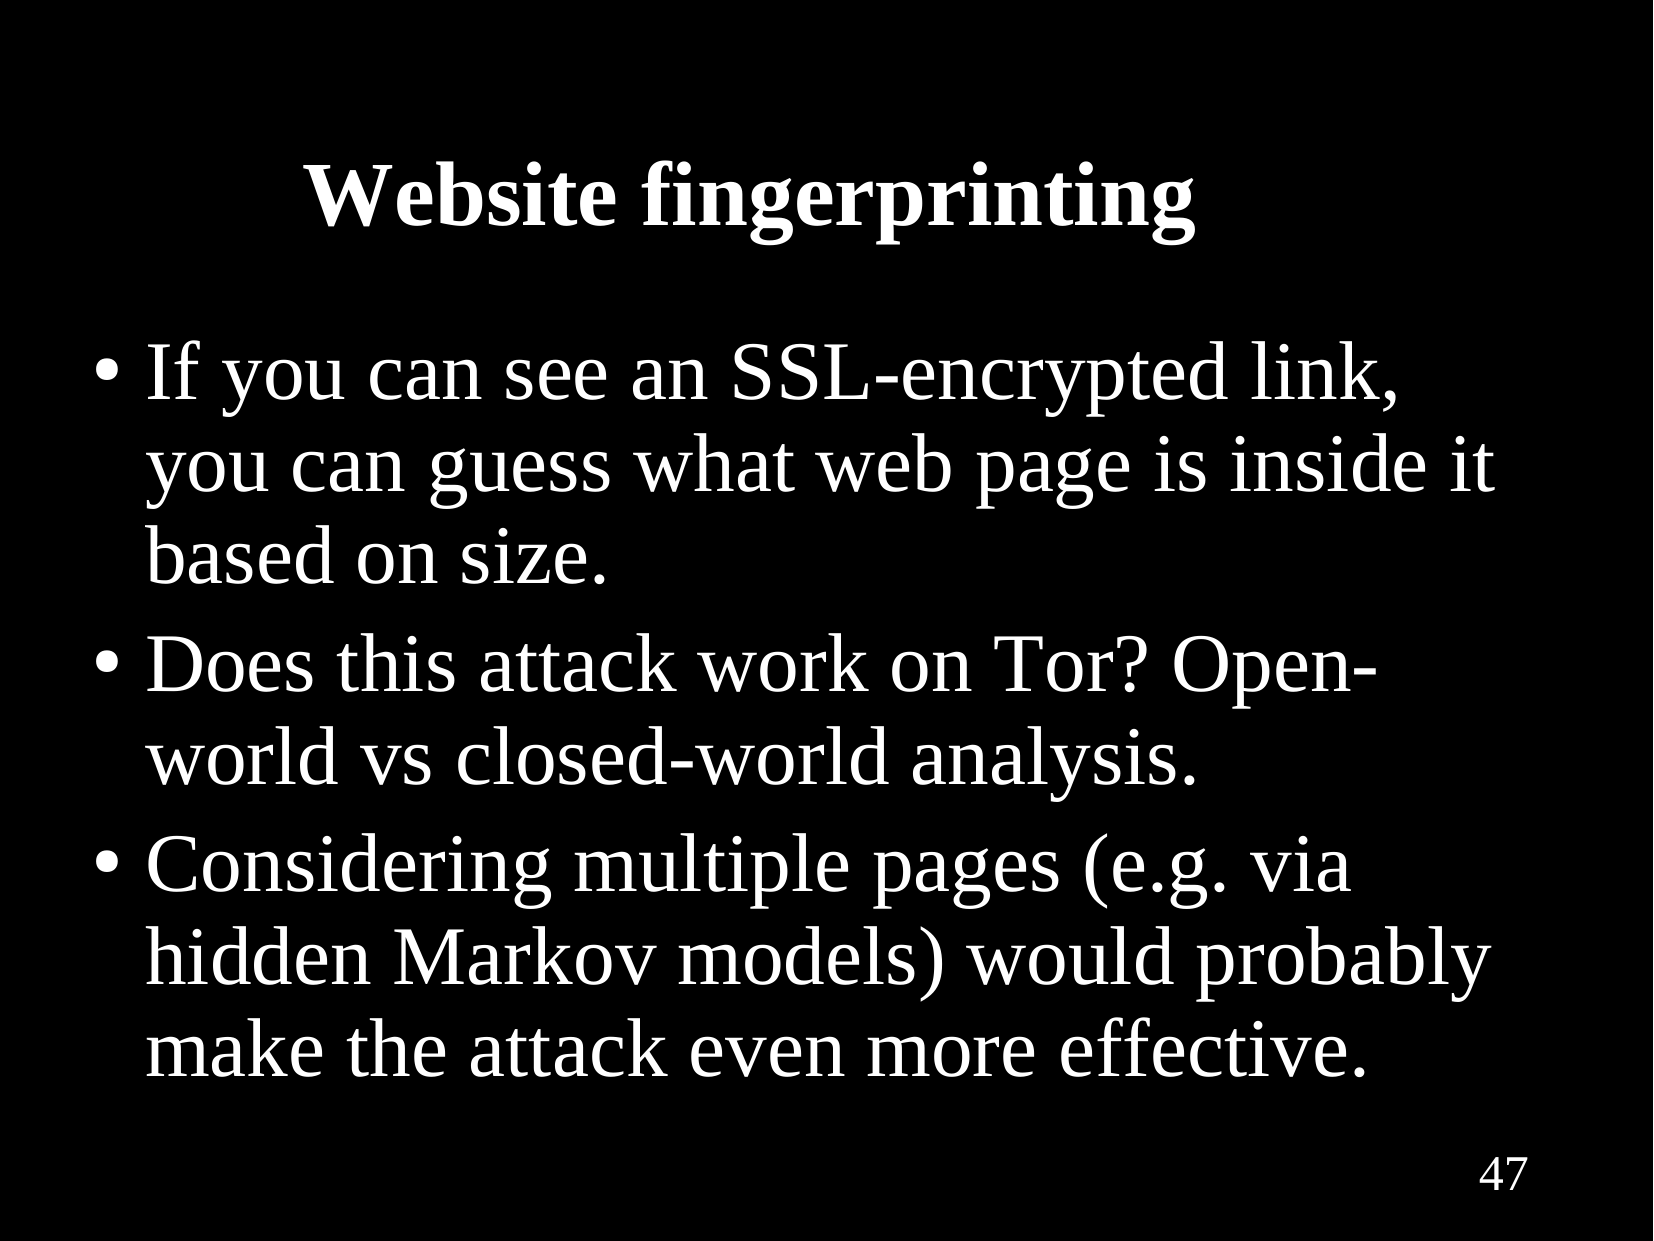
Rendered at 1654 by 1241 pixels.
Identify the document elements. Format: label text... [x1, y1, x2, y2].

list If you can see an SSL-encrypted link, you can guess what web page is inside it based on size. Does this attack work on Tor? Open-world vs closed-world analysis. Considering multiple pages (e.g. via hidden Markov models) would probably make the attack even more effective. [74, 325, 1539, 1123]
title Website fingerprinting [112, 100, 1388, 288]
